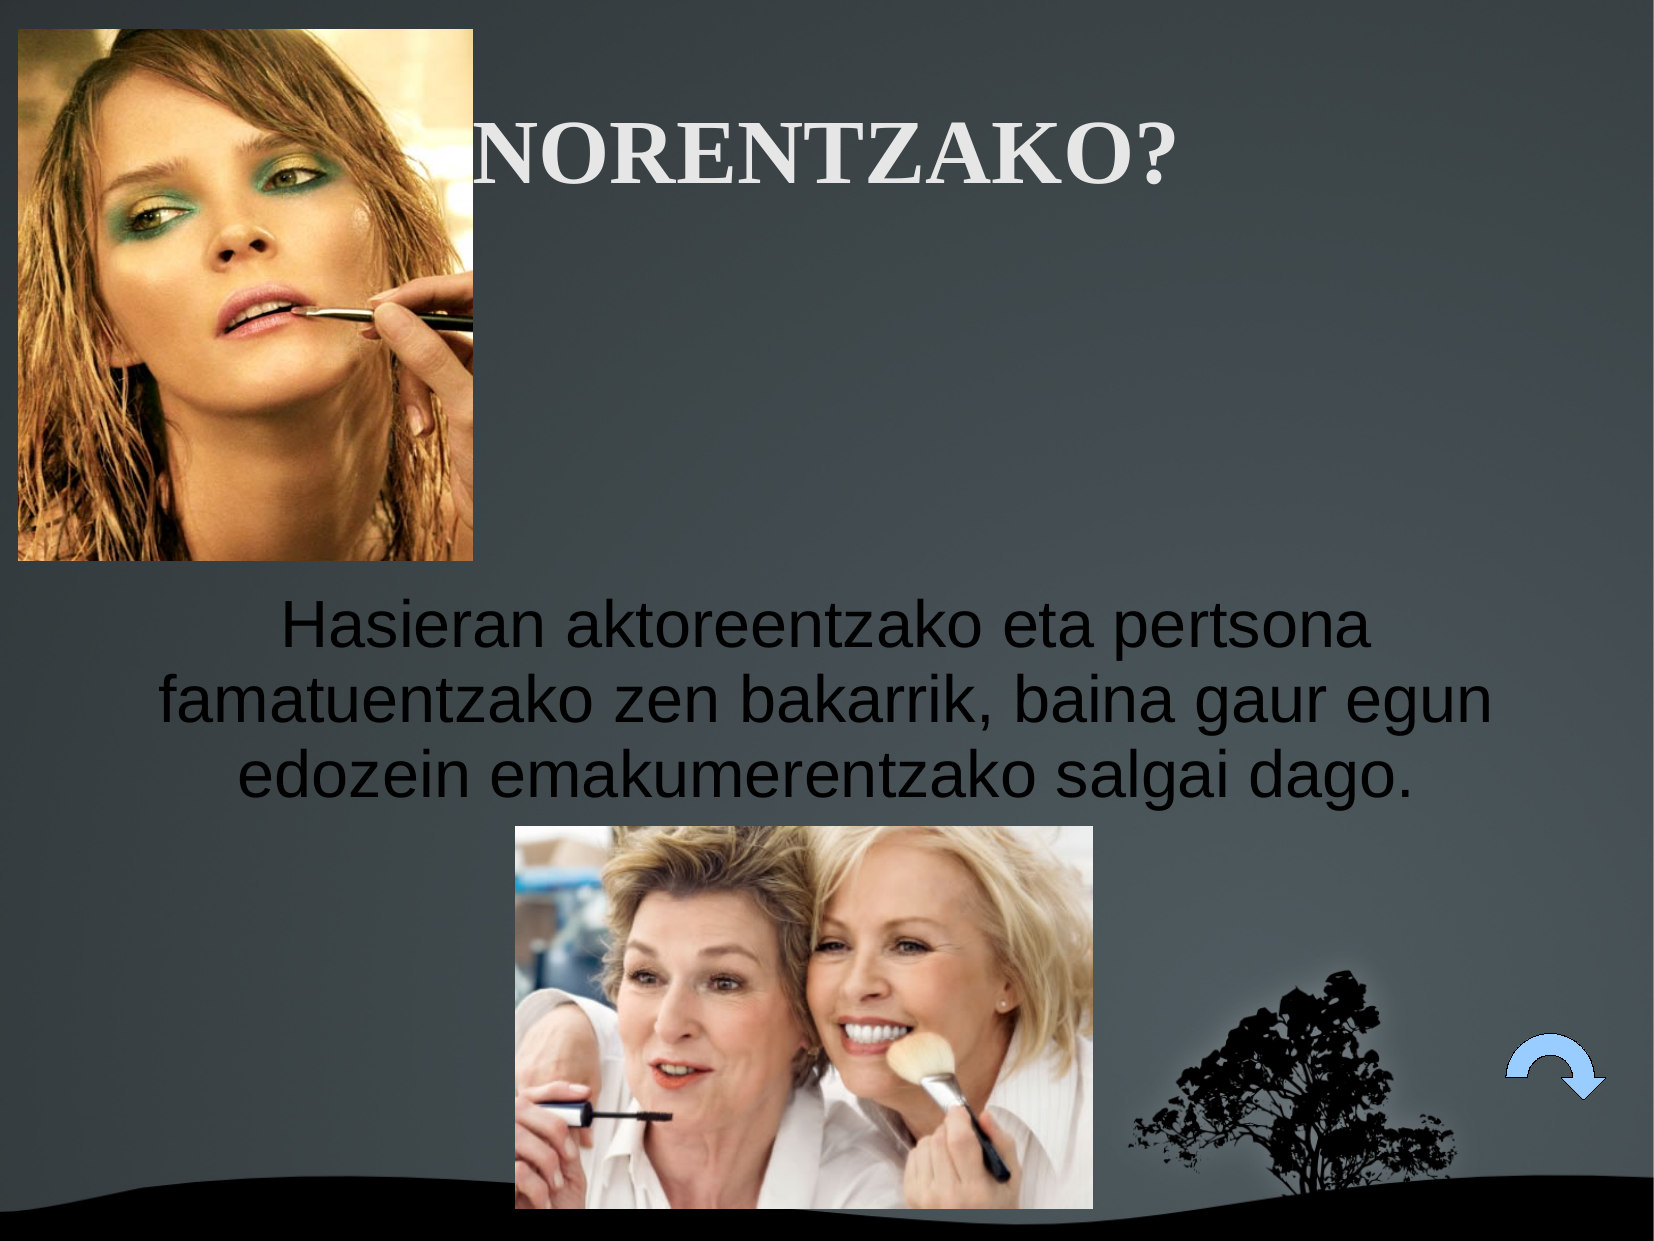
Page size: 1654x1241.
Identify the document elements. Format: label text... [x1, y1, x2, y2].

picture [0, 0, 1654, 1241]
title NORENTZAKO? [473, 49, 1571, 257]
text_box [1505, 1033, 1606, 1100]
subtitle Hasieran aktoreentzako eta pertsona famatuentzako zen bakarrik, baina gaur egun edozein emakumerentzako salgai dago. [82, 290, 1571, 1109]
